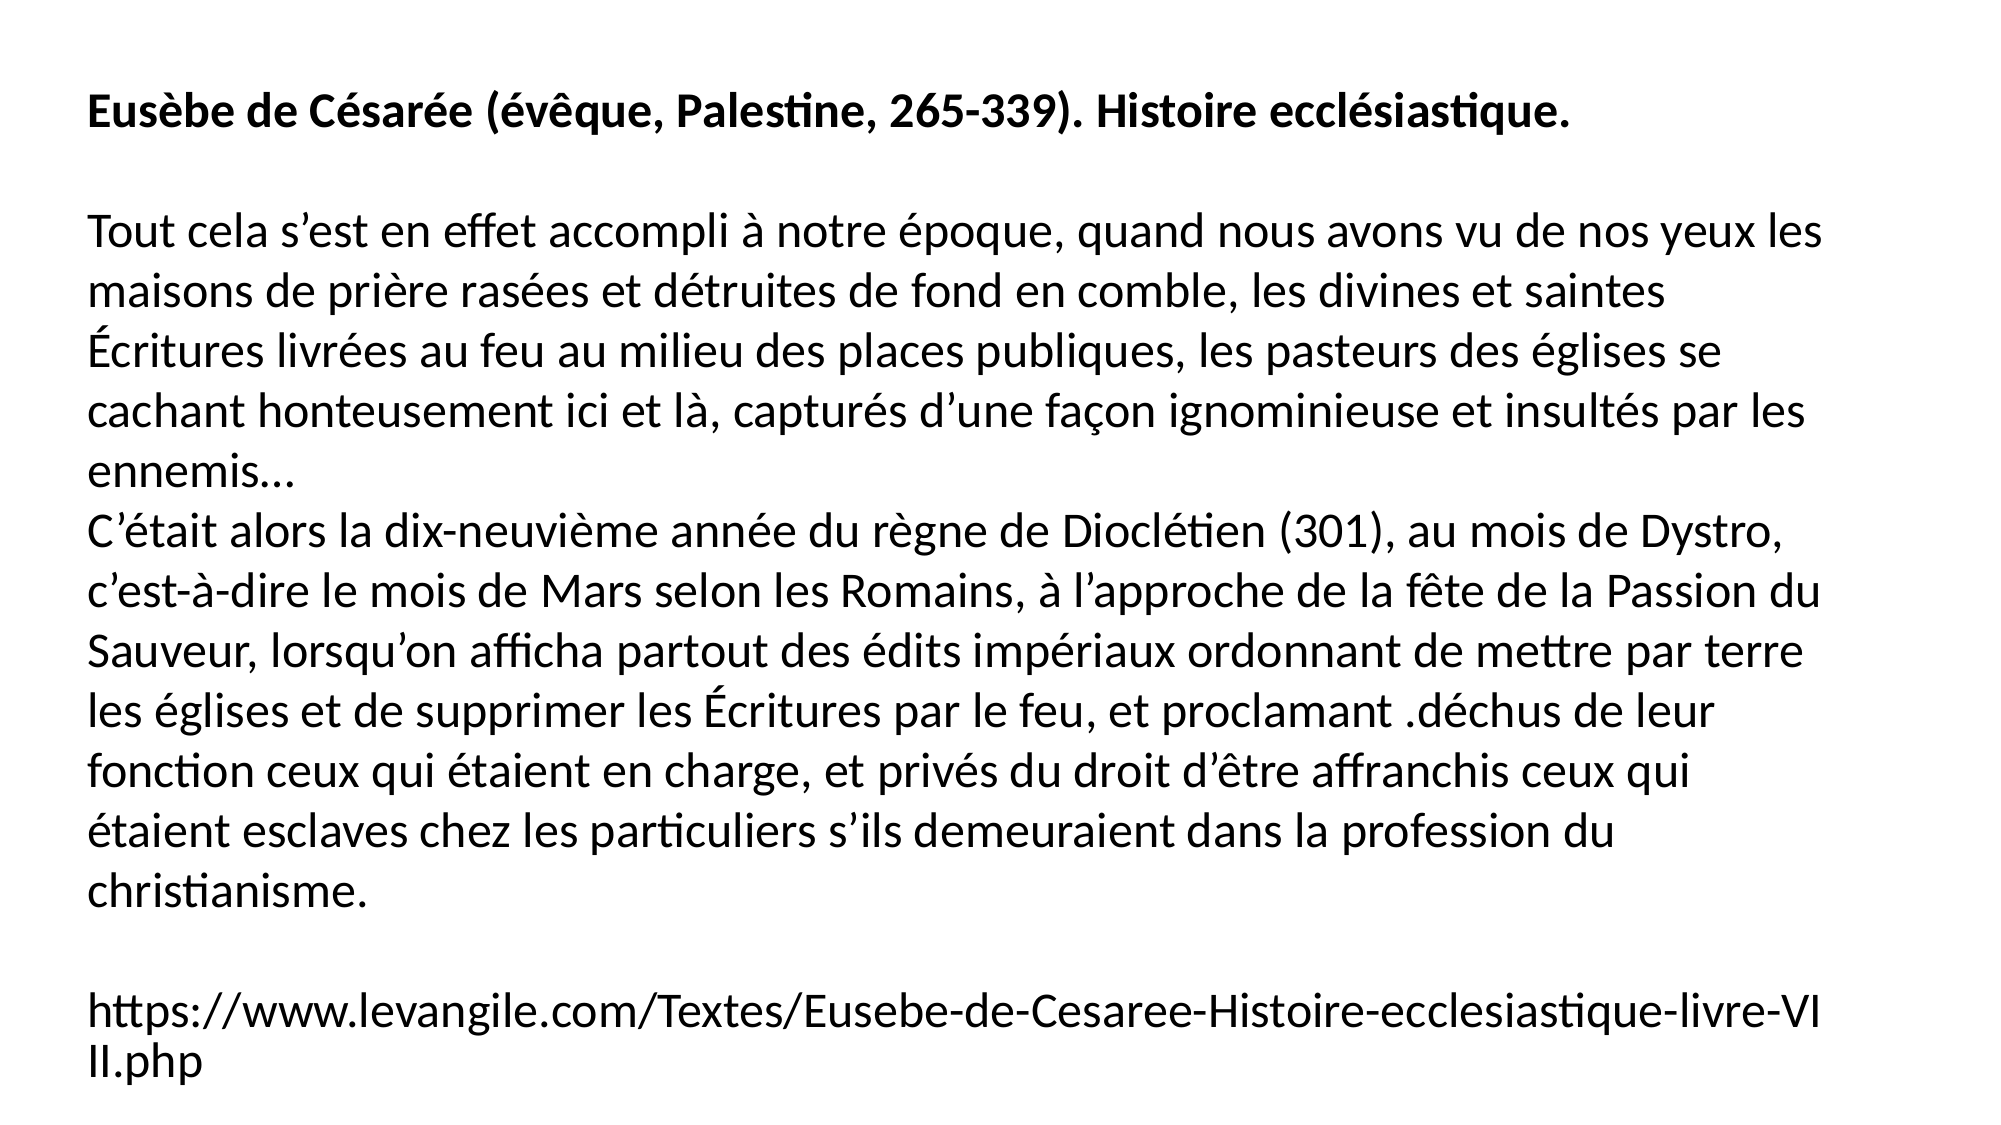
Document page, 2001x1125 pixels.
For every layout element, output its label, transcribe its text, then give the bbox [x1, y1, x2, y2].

text_box Eusèbe de Césarée (évêque, Palestine, 265-339). Histoire ecclésiastique. Tout cela s’est en effet accompli à notre époque, quand nous avons vu de nos yeux les maisons de prière rasées et détruites de fond en comble, les divines et saintes Écritures livrées au feu au milieu des places publiques, les pasteurs des églises se cachant honteusement ici et là, capturés d’une façon ignominieuse et insultés par les ennemis… C’était alors la dix-neuvième année du règne de Dioclétien (301), au mois de Dystro, c’est-à-dire le mois de Mars selon les Romains, à l’approche de la fête de la Passion du Sauveur, lorsqu’on afficha partout des édits impériaux ordonnant de mettre par terre les églises et de supprimer les Écritures par le feu, et proclamant .déchus de leur fonction ceux qui étaient en charge, et privés du droit d’être affranchis ceux qui étaient esclaves chez les particuliers s’ils demeuraient dans la profession du christianisme. https://www.levangile.com/Textes/Eusebe-de-Cesaree-Histoire-ecclesiastique-livre-VIII.php [71, 70, 1842, 1116]
